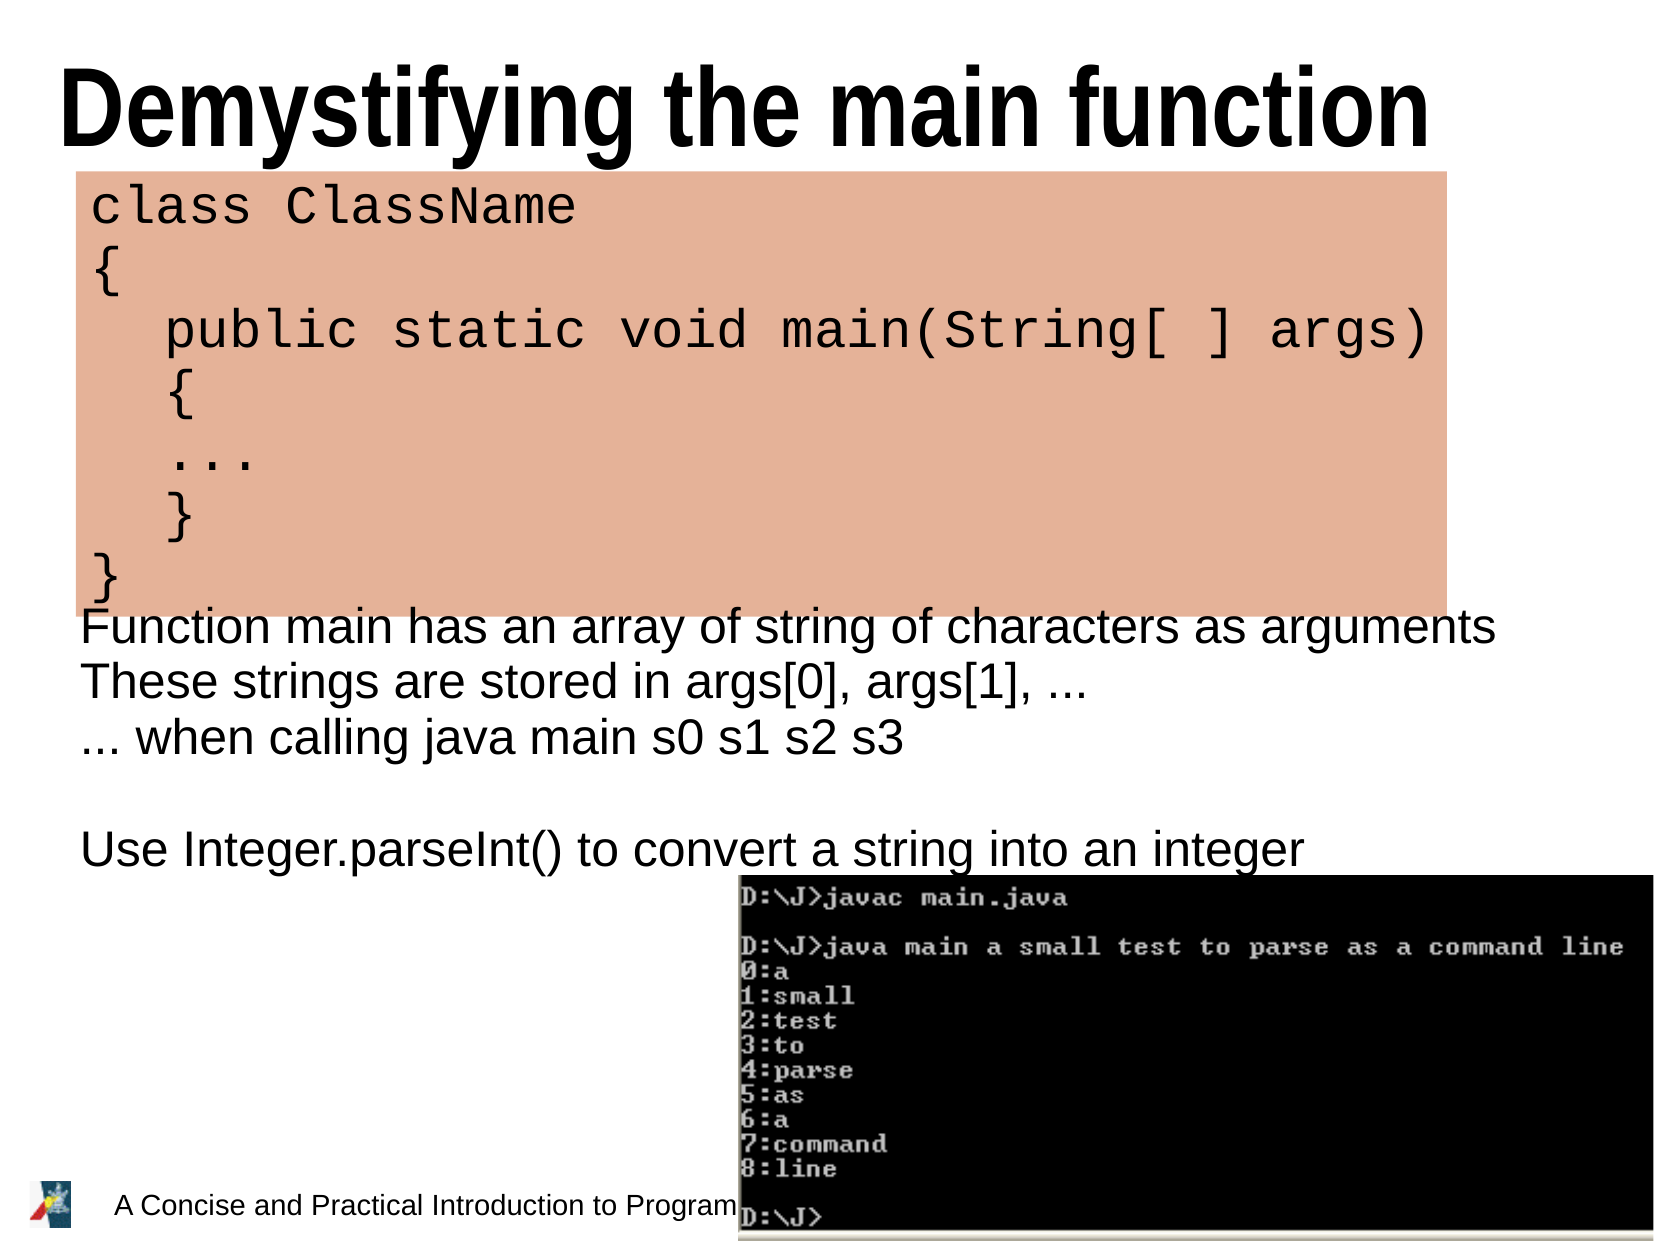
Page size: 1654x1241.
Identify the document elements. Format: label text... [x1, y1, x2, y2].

text_box Function main has an array of string of characters as arguments These strings are stored in args[0], args[1], ... ... when calling java main s0 s1 s2 s3 Use Integer.parseInt() to convert a string into an integer [64, 590, 1513, 885]
picture [738, 875, 1654, 1241]
text_box Demystifying the main function [43, 33, 1447, 178]
text_box class ClassName { public static void main(String[ ] args) { ... } } [75, 171, 1447, 590]
picture [29, 1181, 71, 1228]
